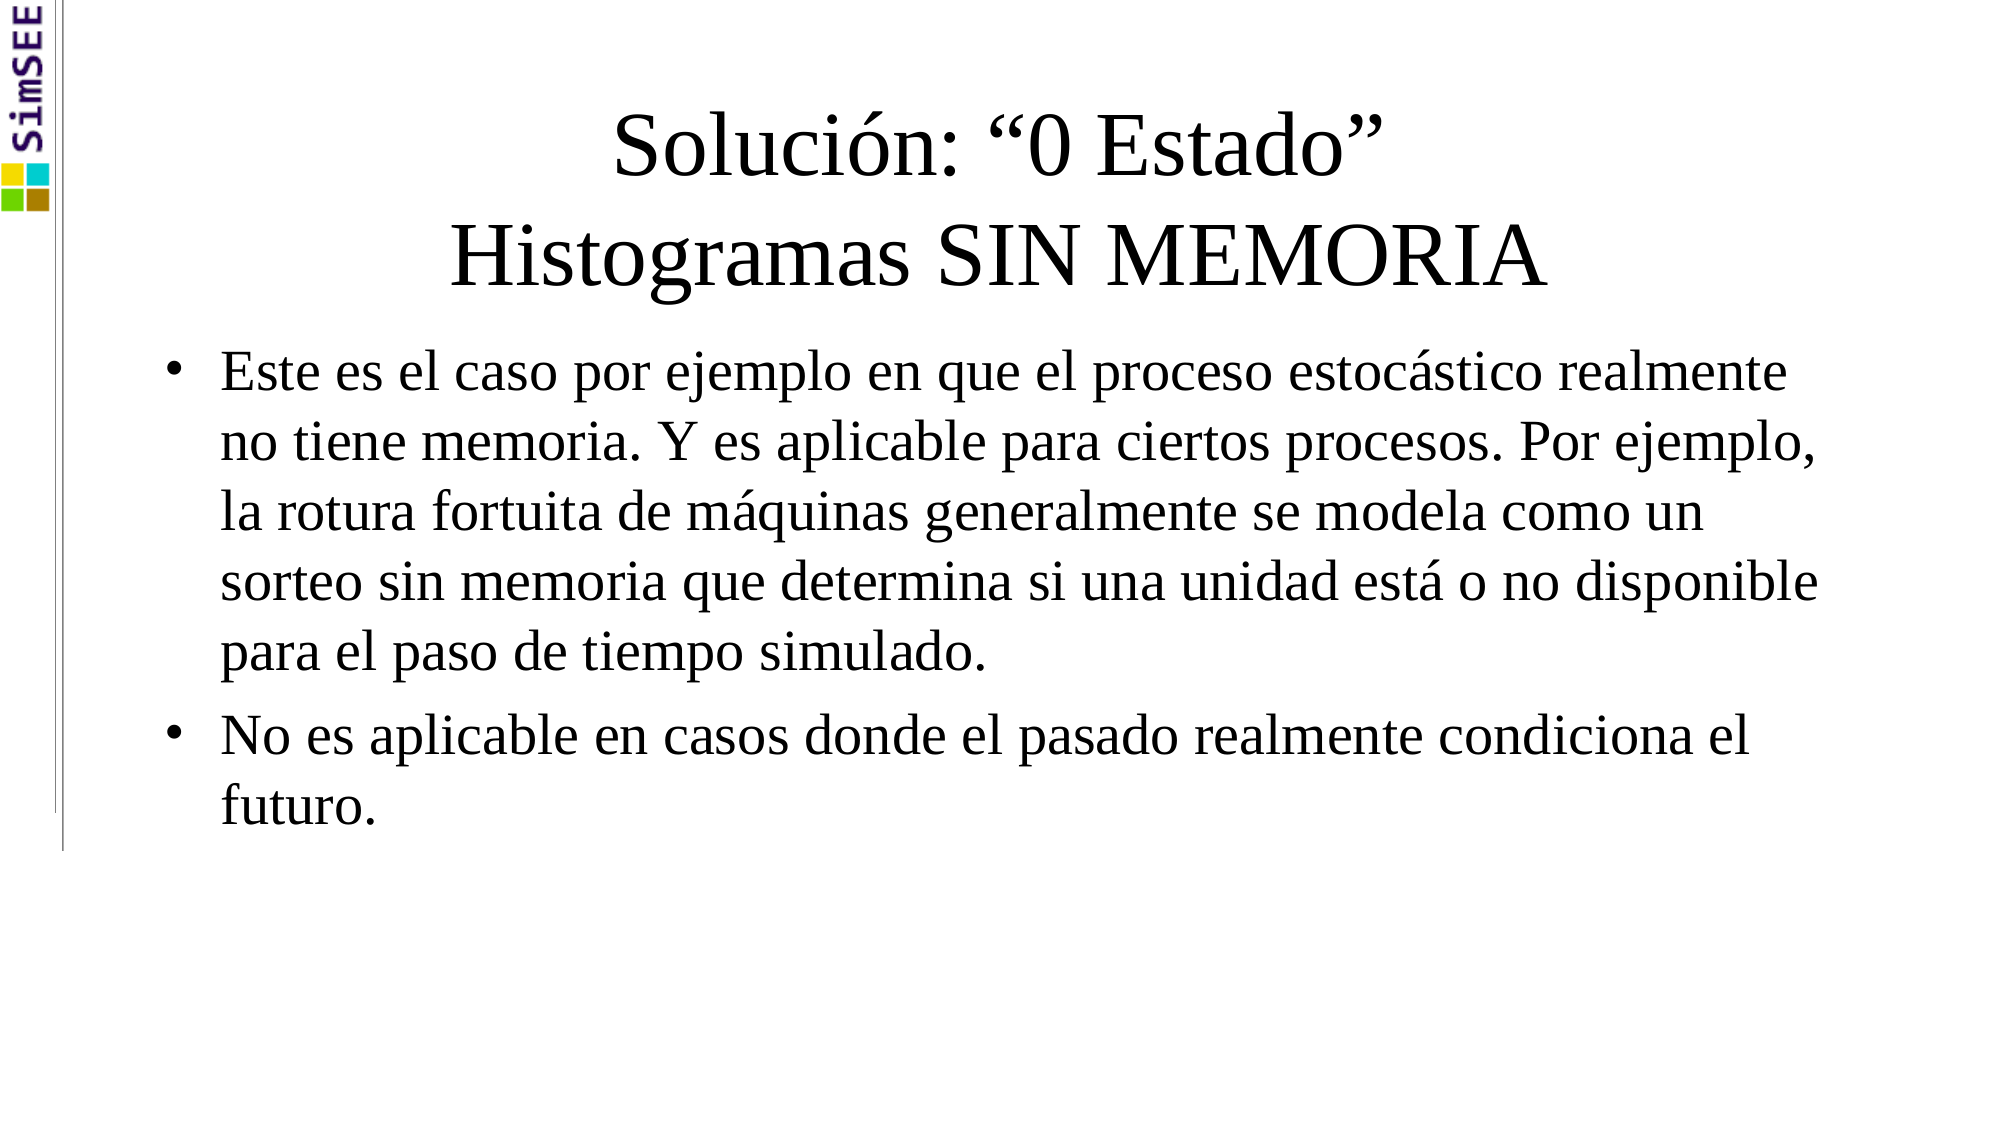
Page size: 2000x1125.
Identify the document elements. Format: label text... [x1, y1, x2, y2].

picture [0, 5, 52, 154]
picture [0, 162, 51, 213]
title Solución: “0 Estado” Histogramas SIN MEMORIA [149, 99, 1850, 288]
list Este es el caso por ejemplo en que el proceso estocástico realmente no tiene memoria. Y es aplicable para ciertos procesos. Por ejemplo, la rotura fortuita de máquinas generalmente se modela como un sorteo sin memoria que determina si una unidad está o no disponible para el paso de tiempo simulado. No es aplicable en casos donde el pasado realmente condiciona el futuro. [149, 324, 1850, 1000]
